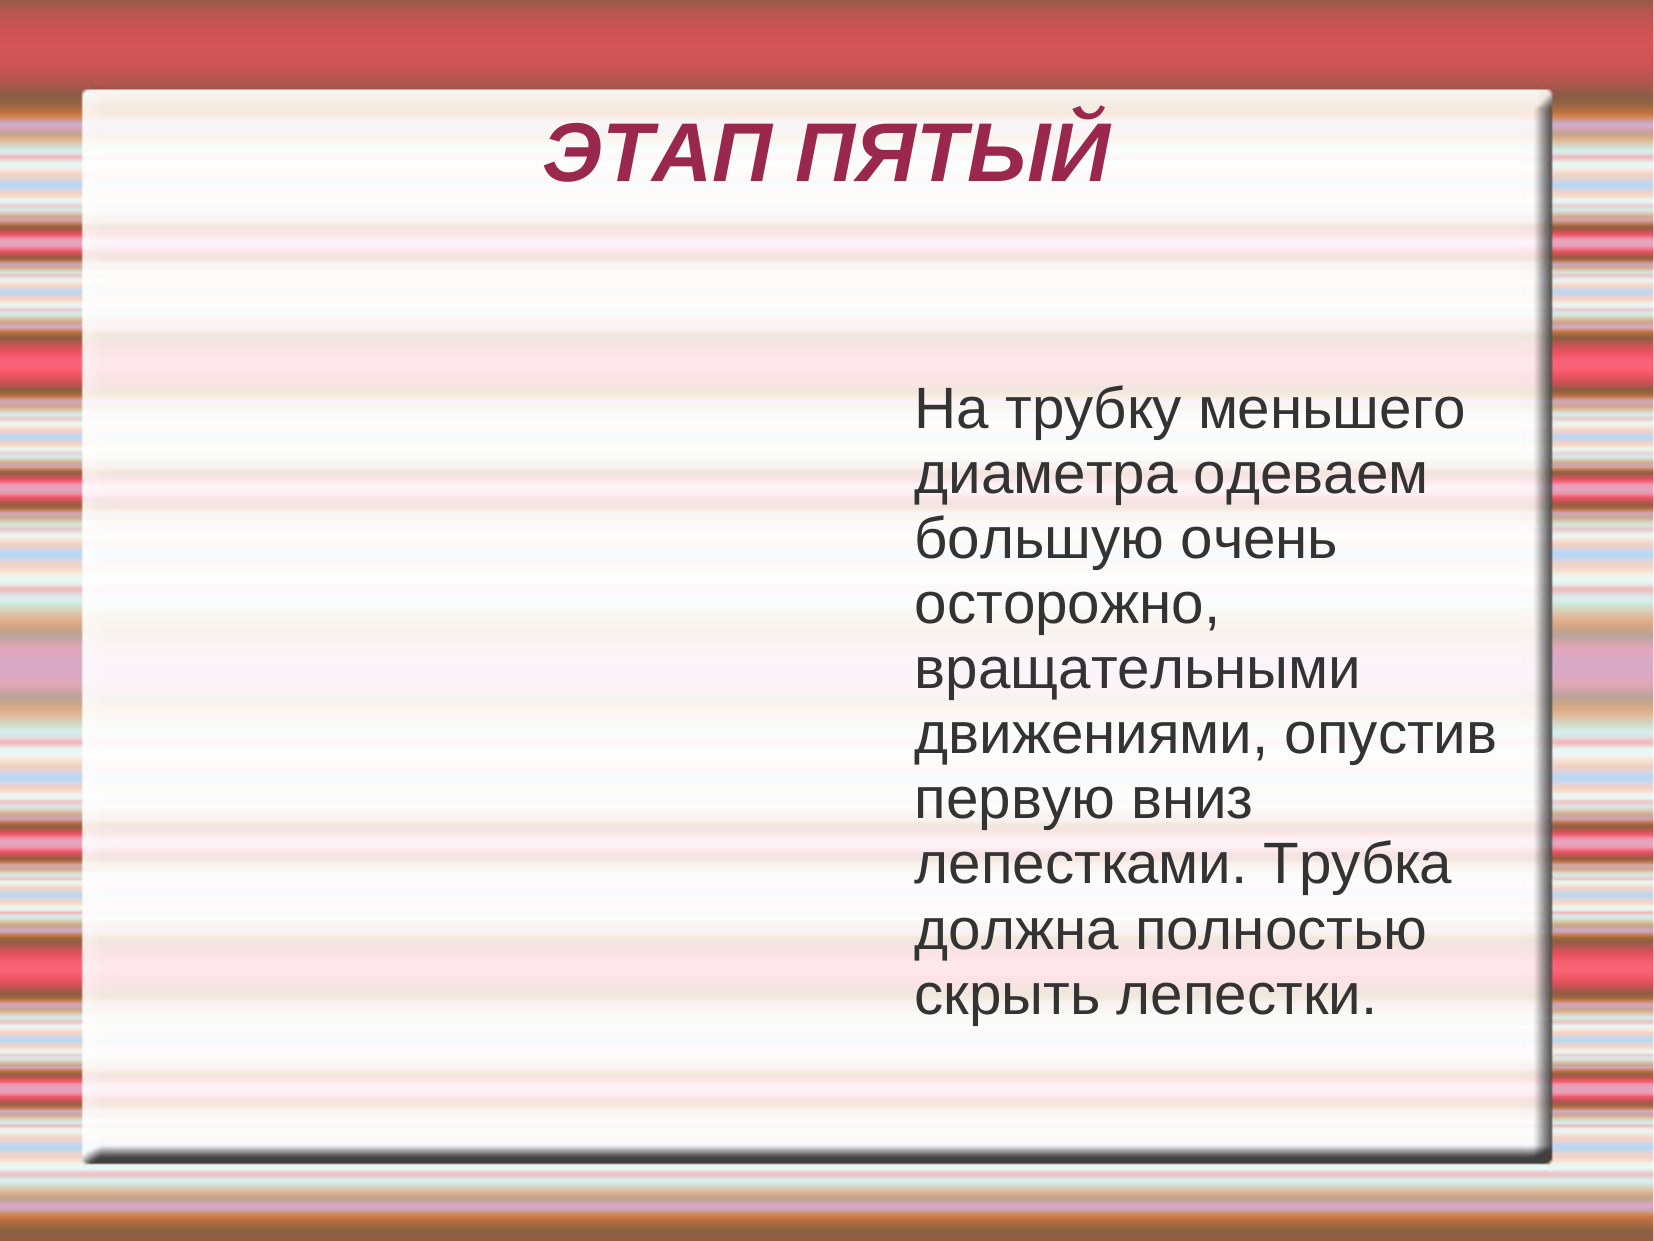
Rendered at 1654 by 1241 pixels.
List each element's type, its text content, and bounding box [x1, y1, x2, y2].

picture [0, 0, 1654, 1241]
title ЭТАП ПЯТЫЙ [82, 56, 1571, 250]
list На трубку меньшего диаметра одеваем большую очень осторожно, вращательными движениями, опустив первую вниз лепестками. Трубка должна полностью скрыть лепестки. [832, 311, 1506, 1093]
